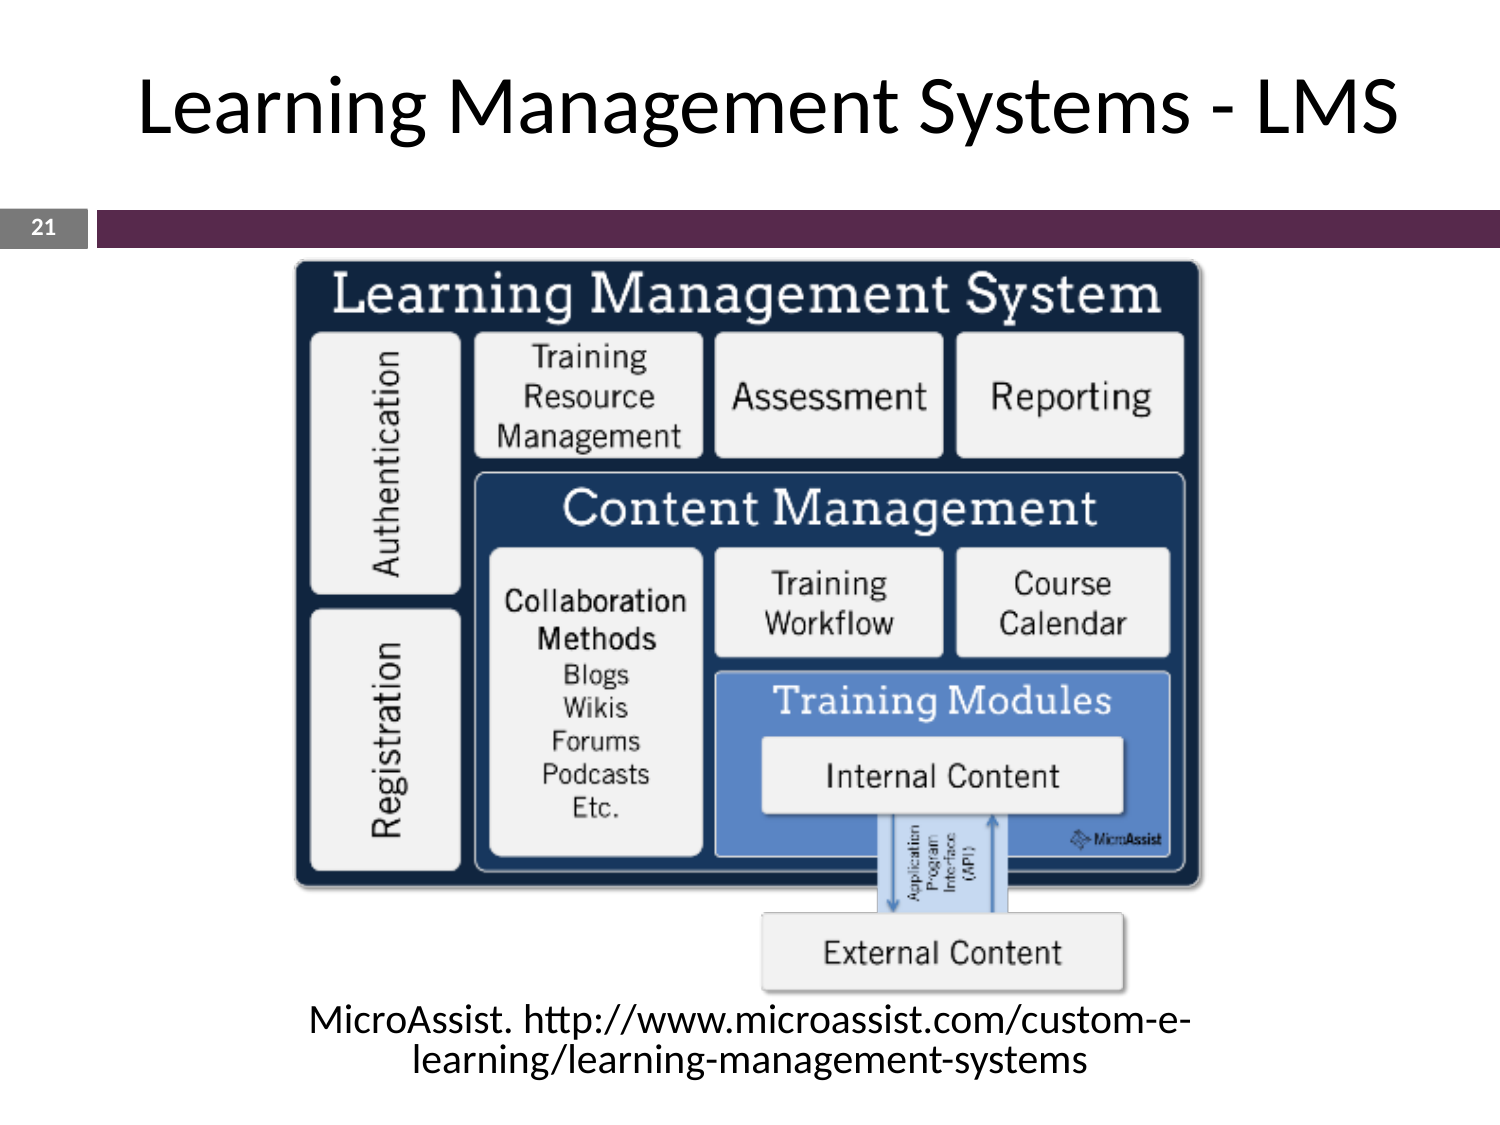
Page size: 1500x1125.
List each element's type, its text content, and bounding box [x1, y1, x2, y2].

title Learning Management Systems - LMS [100, 19, 1438, 182]
text_box 21 [0, 208, 88, 249]
list MicroAssist. http://www.microassist.com/custom-e-learning/learning-management-systems [289, 994, 1211, 1098]
picture [291, 243, 1209, 1000]
